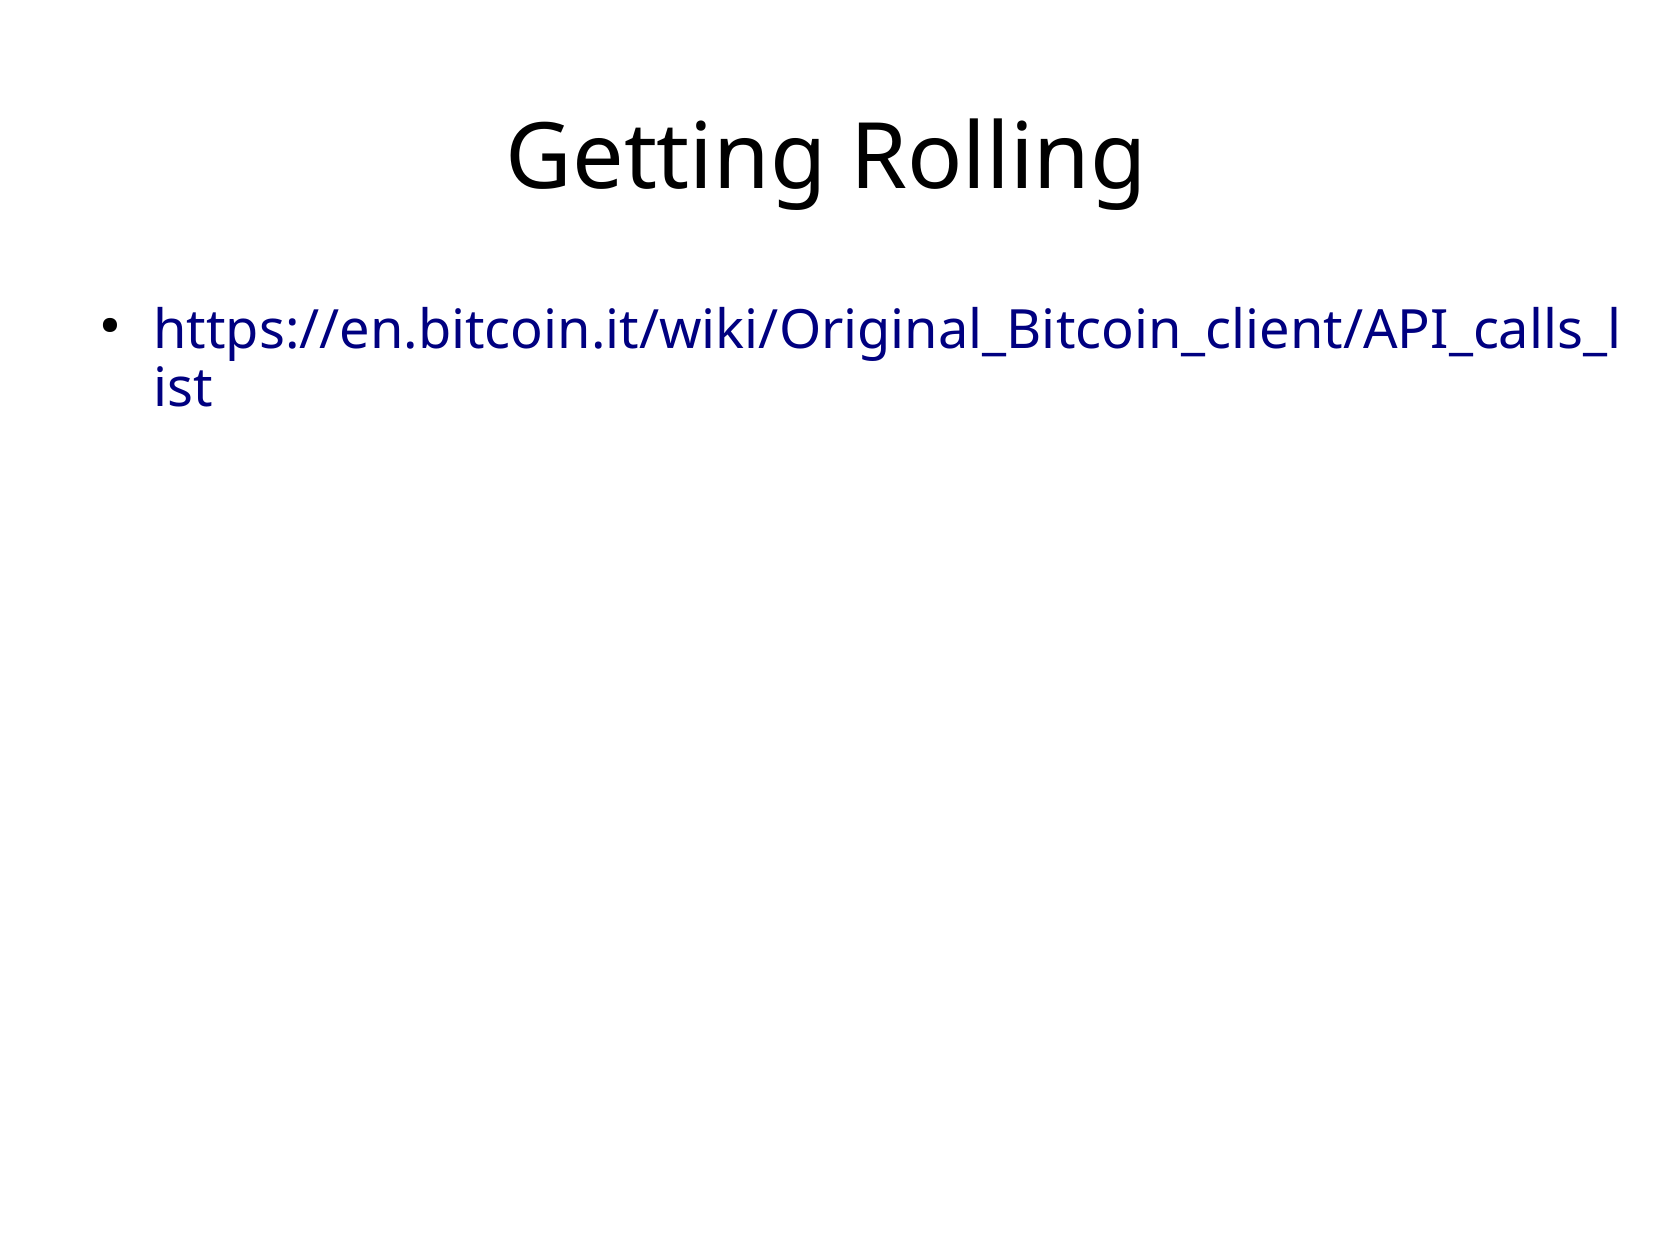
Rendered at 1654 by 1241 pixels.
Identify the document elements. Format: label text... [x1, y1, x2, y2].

title Getting Rolling [82, 49, 1571, 257]
list https://en.bitcoin.it/wiki/Original_Bitcoin_client/API_calls_list [82, 290, 1636, 634]
